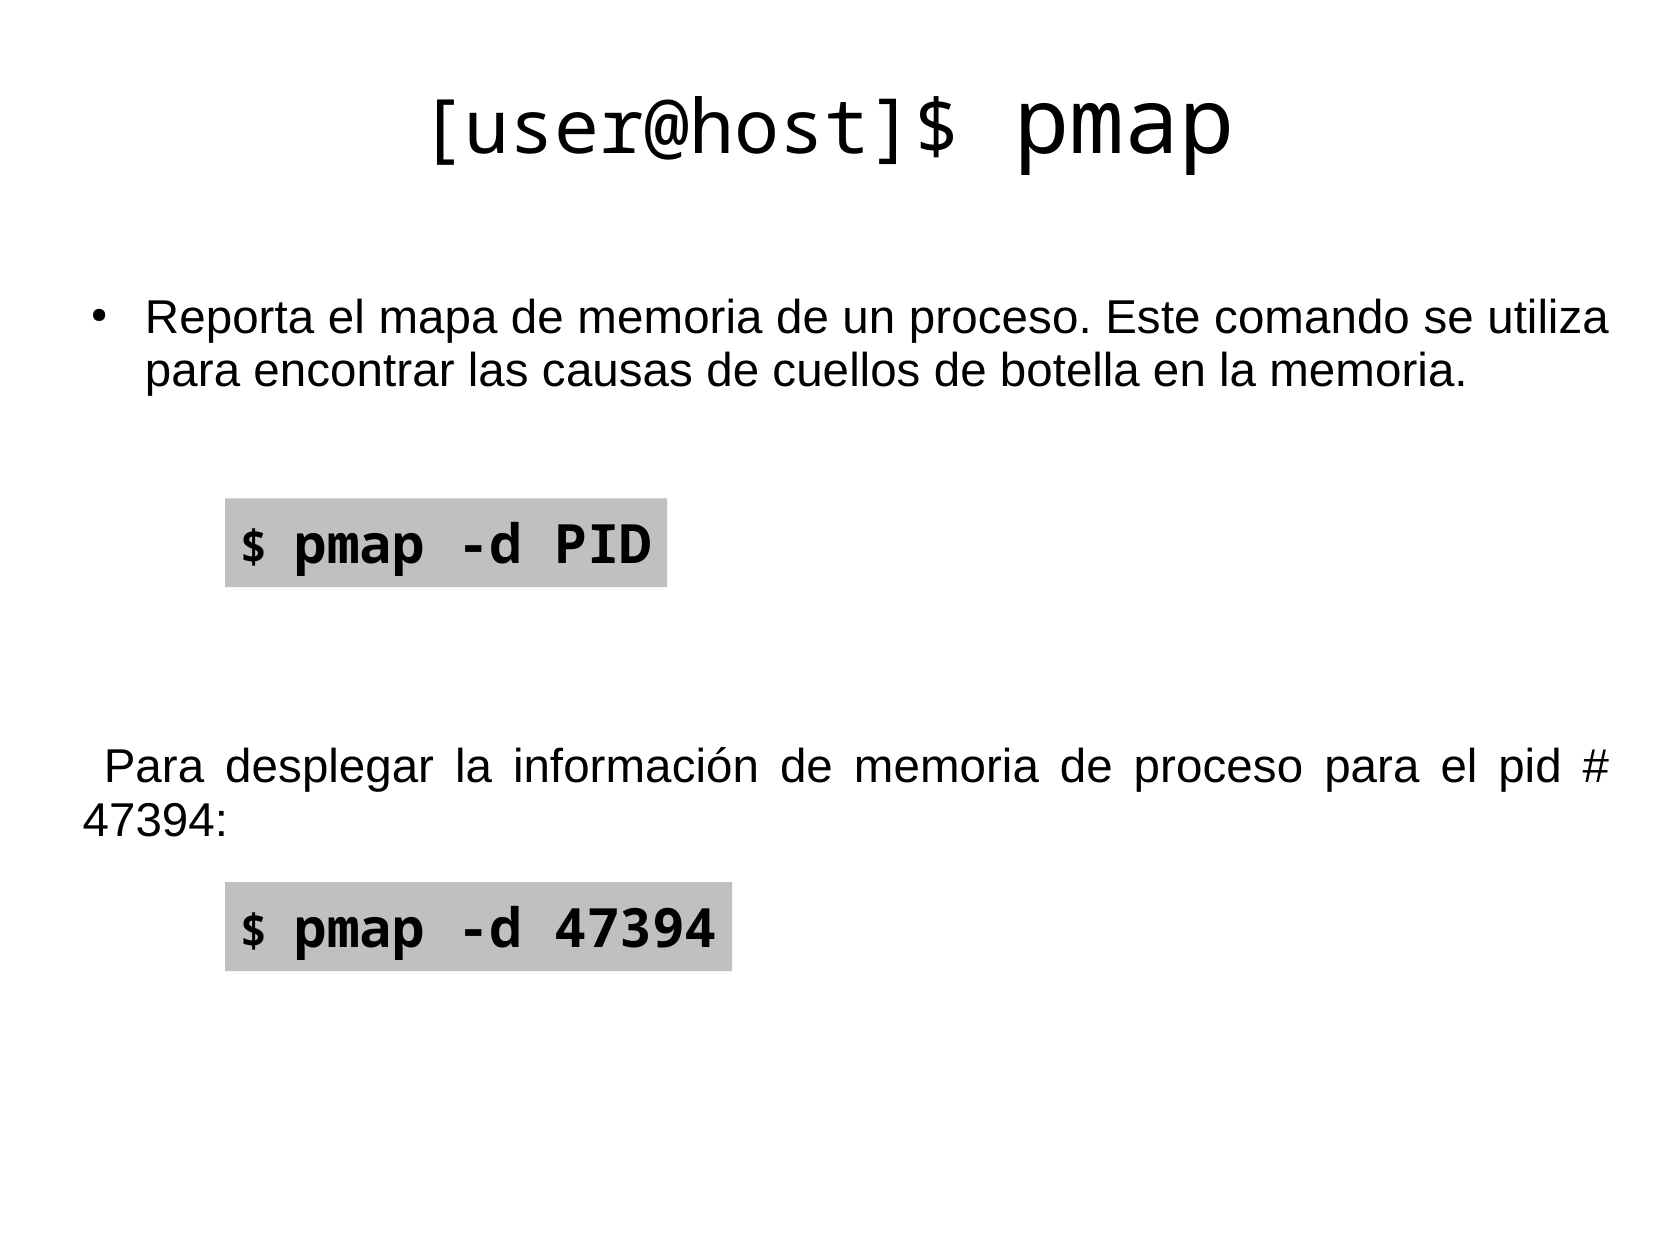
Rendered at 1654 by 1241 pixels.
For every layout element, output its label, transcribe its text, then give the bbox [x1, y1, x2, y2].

text_box $ pmap -d 47394 [225, 882, 721, 960]
title [user@host]$ pmap [82, 49, 1571, 188]
list Reporta el mapa de memoria de un proceso. Este comando se utiliza para encontrar las causas de cuellos de botella en la memoria. Para desplegar la información de memoria de proceso para el pid # 47394: [82, 290, 1613, 863]
text_box $ pmap -d PID [225, 498, 668, 576]
